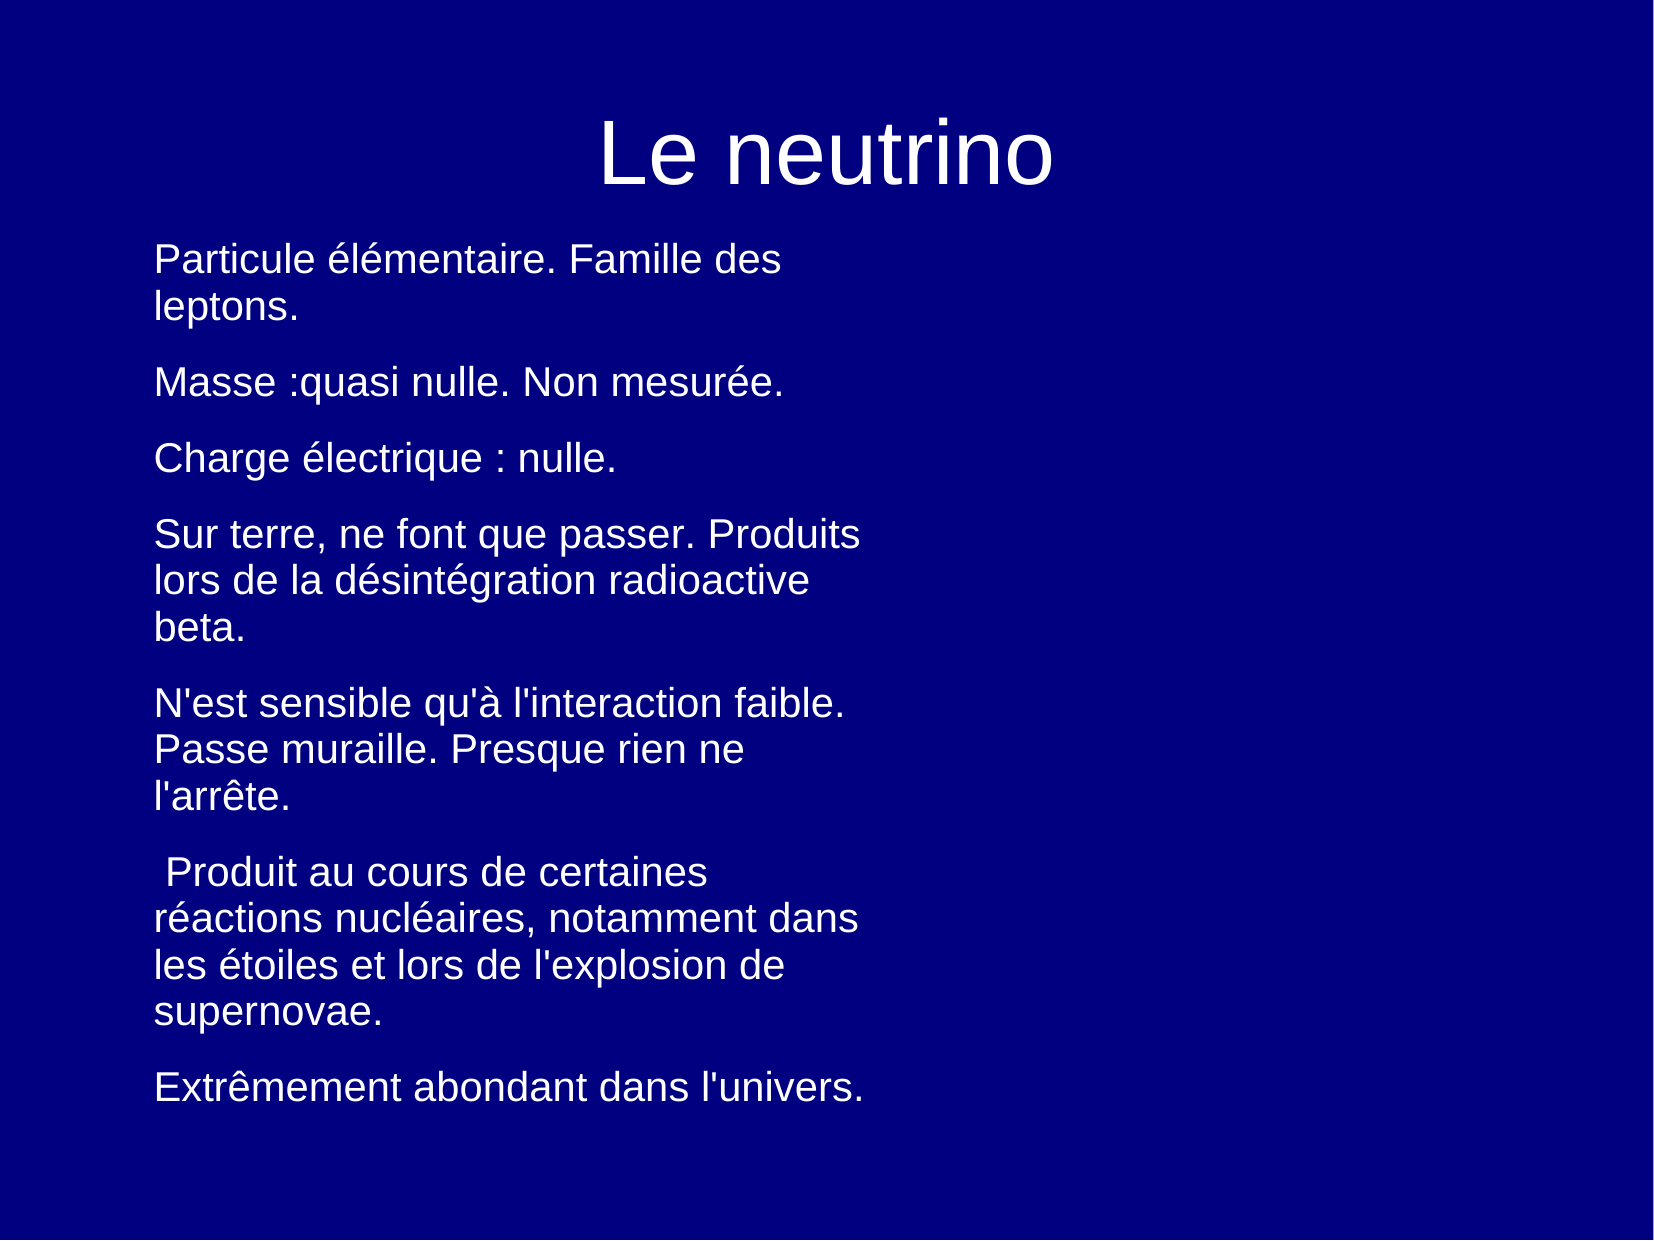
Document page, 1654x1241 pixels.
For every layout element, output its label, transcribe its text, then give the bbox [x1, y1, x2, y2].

list Particule élémentaire. Famille des leptons. Masse :quasi nulle. Non mesurée. Charge électrique : nulle. Sur terre, ne font que passer. Produits lors de la désintégration radioactive beta. N'est sensible qu'à l'interaction faible. Passe muraille. Presque rien ne l'arrête. Produit au cours de certaines réactions nucléaires, notamment dans les étoiles et lors de l'explosion de supernovae. Extrêmement abondant dans l'univers. [82, 236, 886, 1116]
title Le neutrino [82, 49, 1571, 257]
